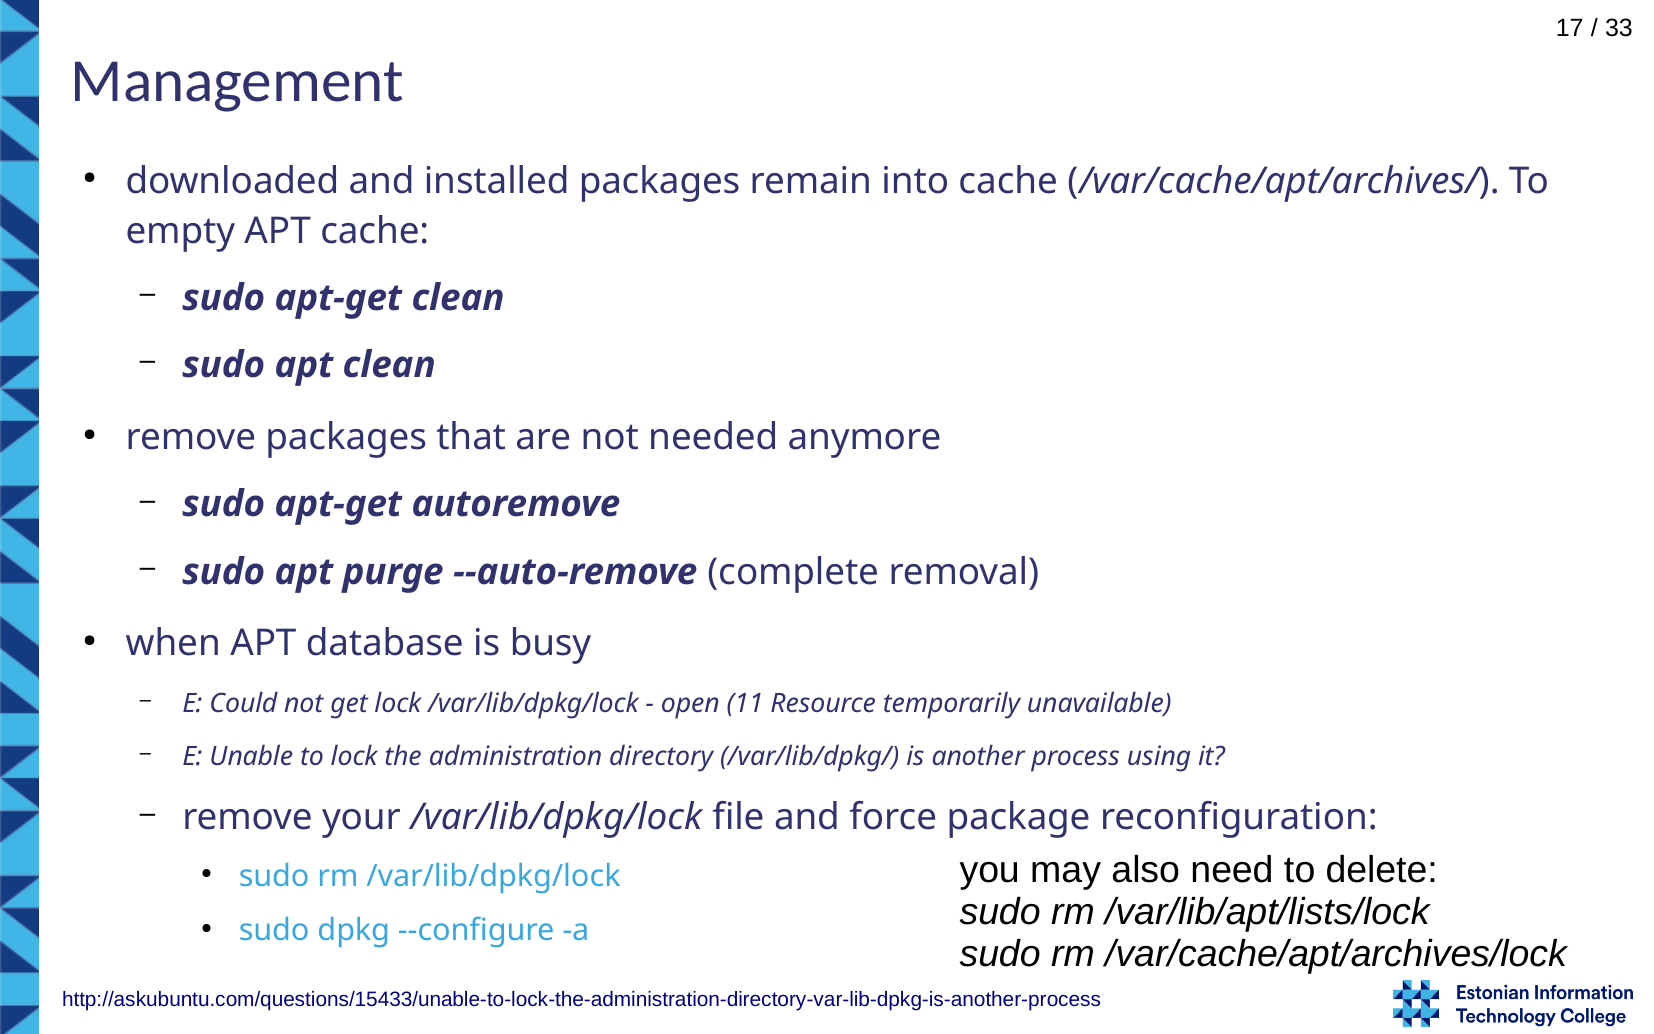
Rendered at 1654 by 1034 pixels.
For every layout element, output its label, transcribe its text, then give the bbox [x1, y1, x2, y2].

title Management [70, 41, 1630, 130]
picture [1393, 981, 1633, 1027]
list downloaded and installed packages remain into cache (/var/cache/apt/archives/). To empty APT cache: sudo apt-get clean sudo apt clean remove packages that are not needed anymore sudo apt-get autoremove sudo apt purge --auto-remove (complete removal) when APT database is busy E: Could not get lock /var/lib/dpkg/lock - open (11 Resource temporarily unavailable) E: Unable to lock the administration directory (/var/lib/dpkg/) is another process using it? remove your /var/lib/dpkg/lock file and force package reconfiguration: sudo rm /var/lib/dpkg/lock sudo dpkg --configure -a [68, 153, 1630, 957]
text_box you may also need to delete: sudo rm /var/lib/apt/lists/lock sudo rm /var/cache/apt/archives/lock [944, 840, 1642, 981]
text_box http://askubuntu.com/questions/15433/unable-to-lock-the-administration-directory-var-lib-dpkg-is-another-process [47, 980, 1148, 1019]
